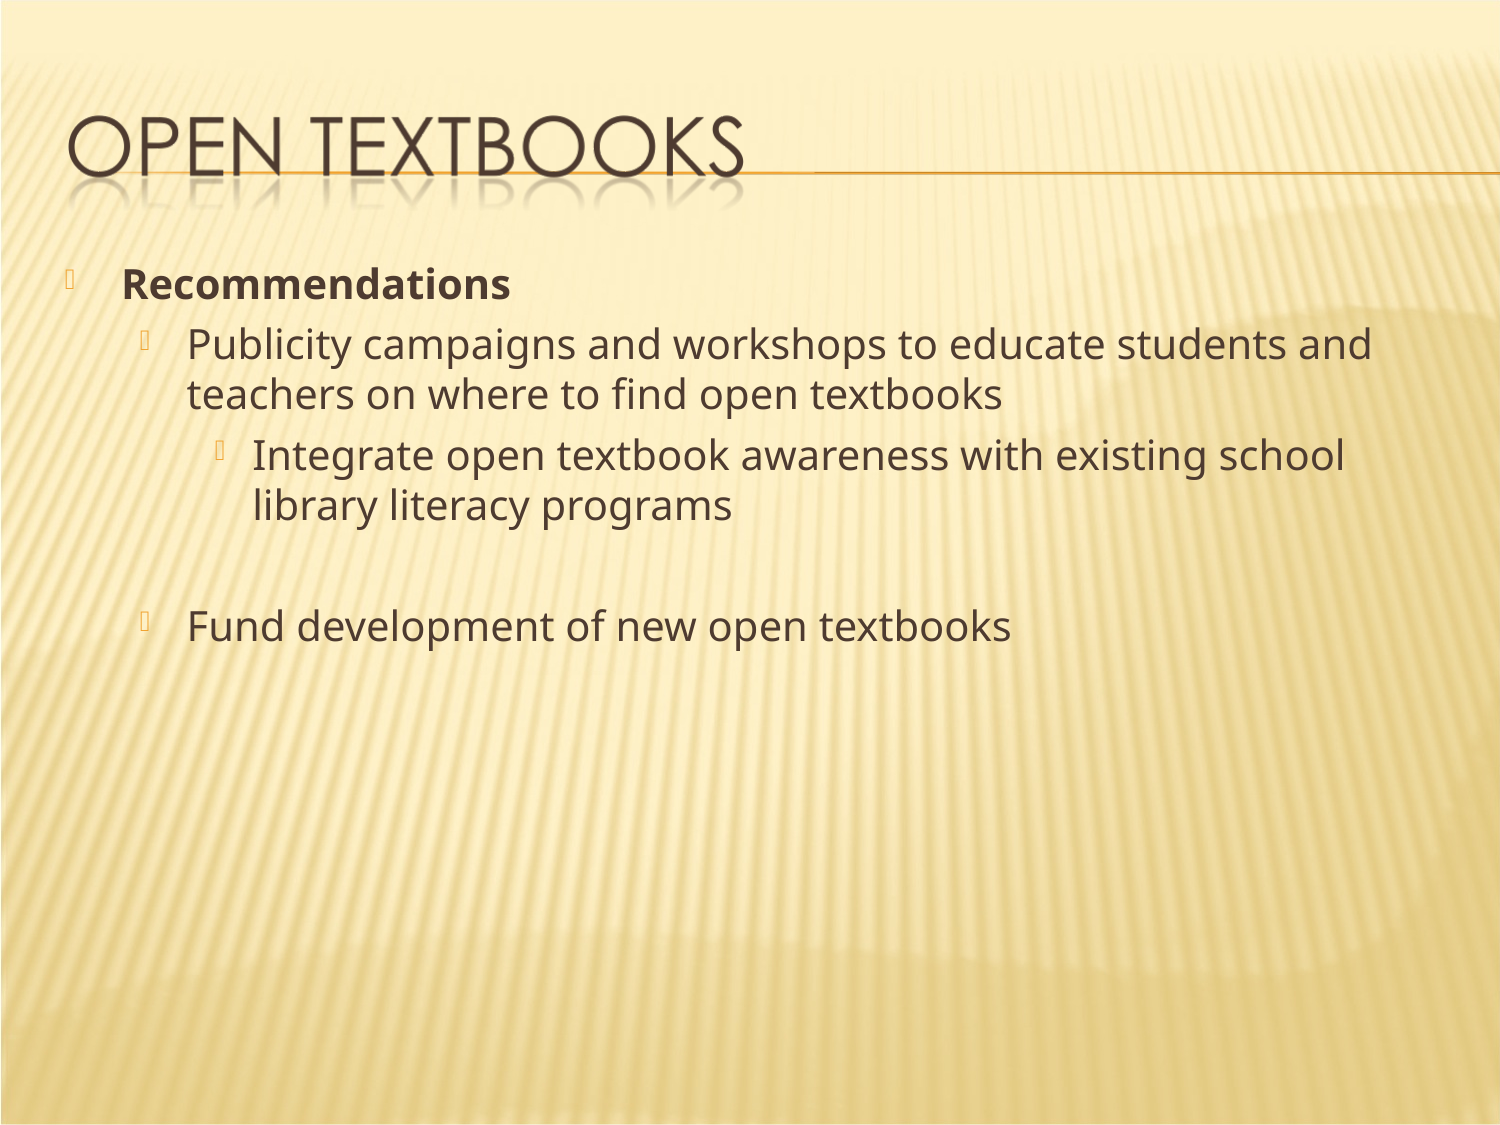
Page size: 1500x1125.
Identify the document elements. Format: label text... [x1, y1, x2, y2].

text_box [48, 73, 1477, 255]
picture [0, 0, 1500, 1125]
list Recommendations Publicity campaigns and workshops to educate students and teachers on where to find open textbooks Integrate open textbook awareness with existing school library literacy programs Fund development of new open textbooks [50, 249, 1476, 993]
